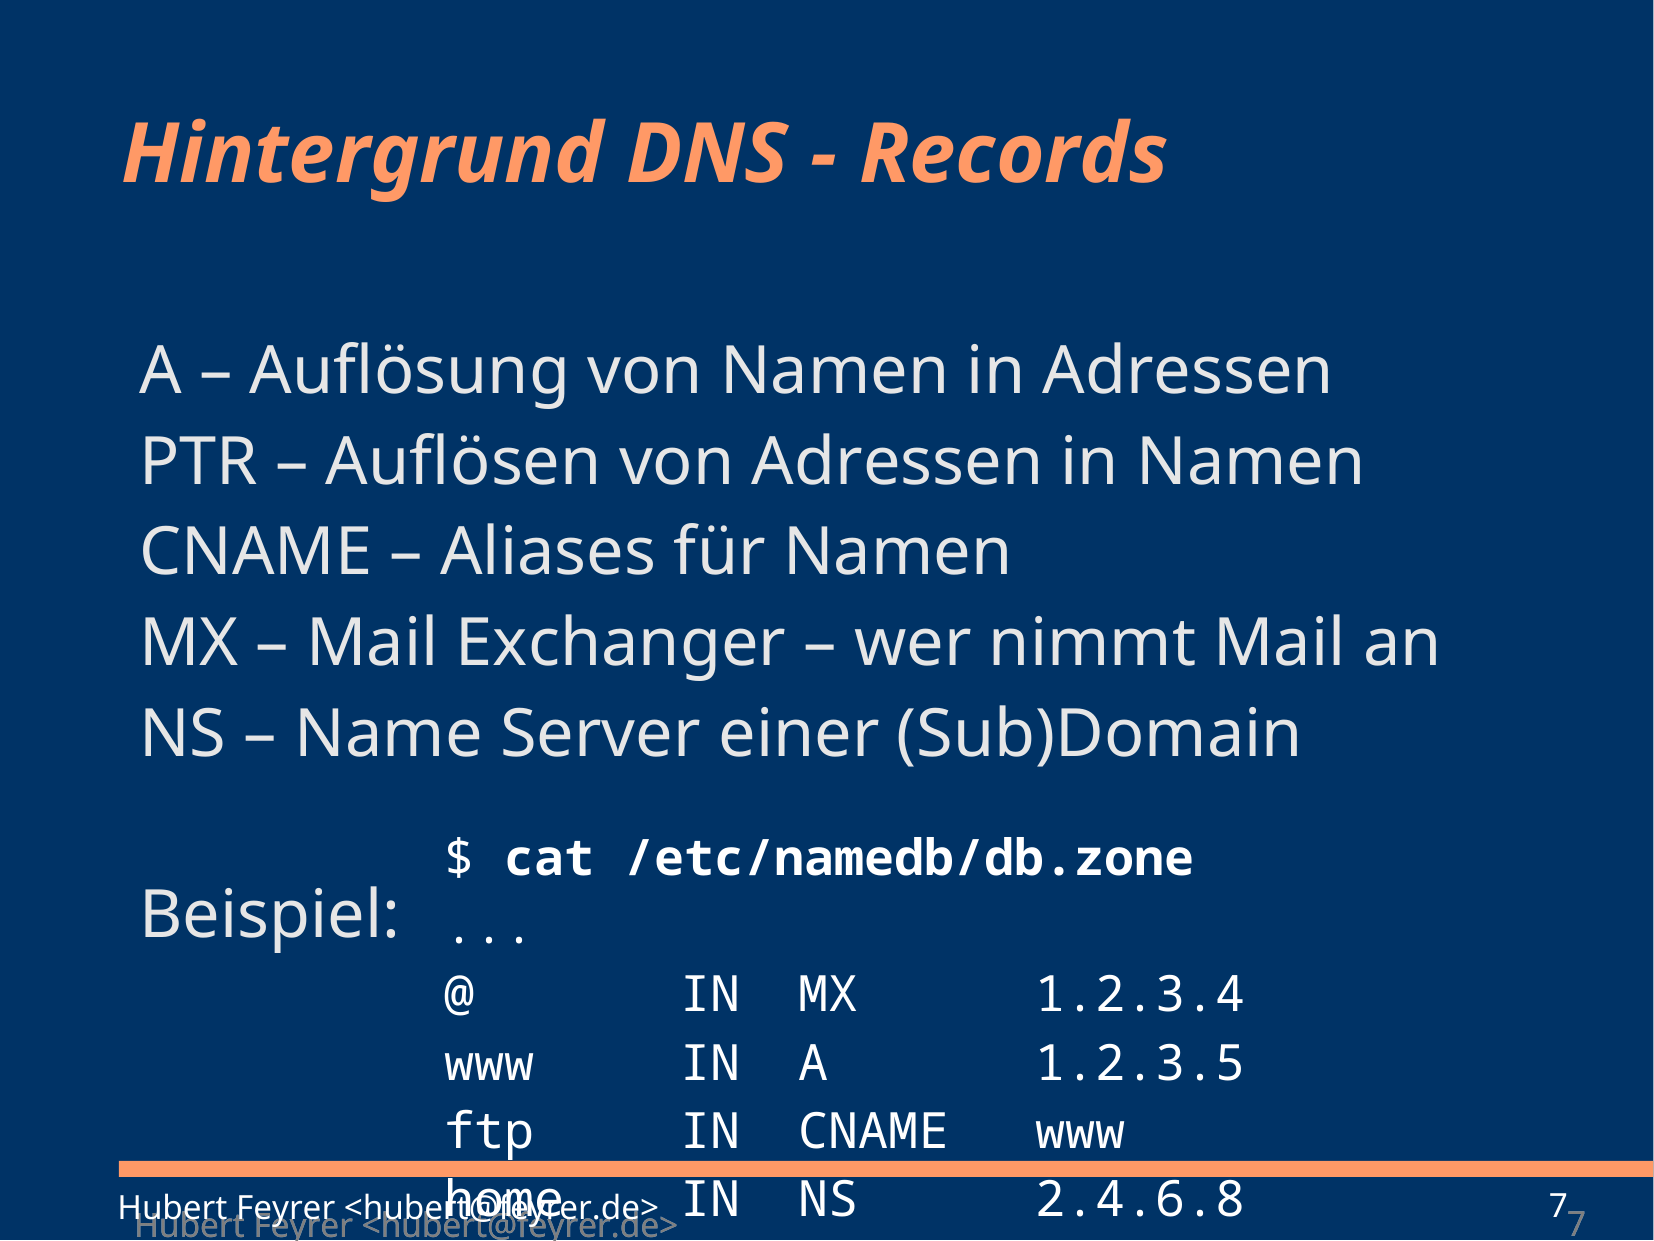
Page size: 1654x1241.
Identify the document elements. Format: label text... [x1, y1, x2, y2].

text_box $ cat /etc/namedb/db.zone ... @ IN MX 1.2.3.4 www IN A 1.2.3.5 ftp IN CNAME www home IN NS 2.4.6.8 [444, 821, 1463, 1163]
list A – Auflösung von Namen in Adressen PTR – Auflösen von Adressen in Namen CNAME – Aliases für Namen MX – Mail Exchanger – wer nimmt Mail an NS – Name Server einer (Sub)Domain Beispiel: [121, 322, 1561, 1241]
title Hintergrund DNS - Records [121, 46, 1534, 254]
